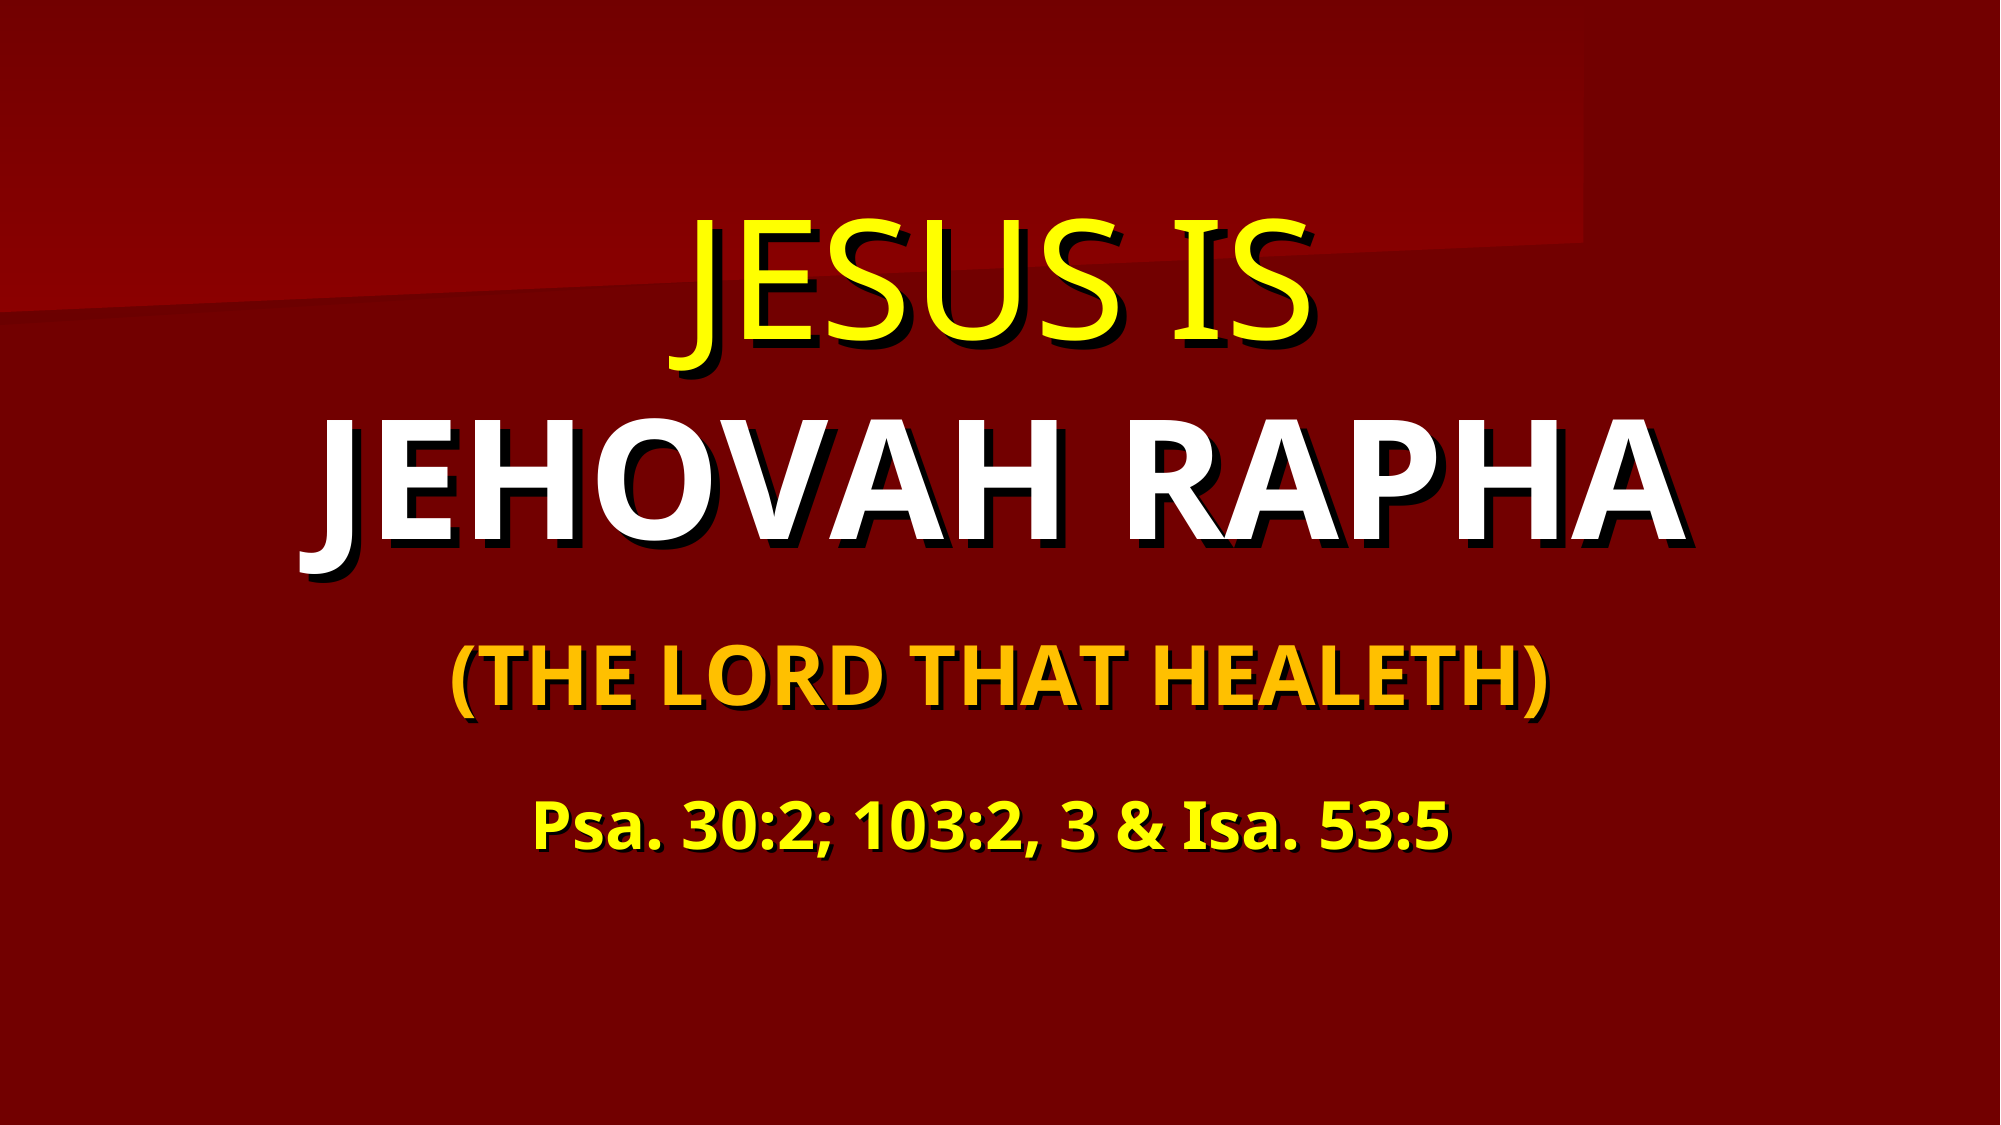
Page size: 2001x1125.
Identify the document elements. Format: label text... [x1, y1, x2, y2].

title JESUS IS JEHOVAH RAPHA (THE LORD THAT HEALETH) Psa. 30:2; 103:2, 3 & Isa. 53:5 [0, 0, 2000, 1125]
